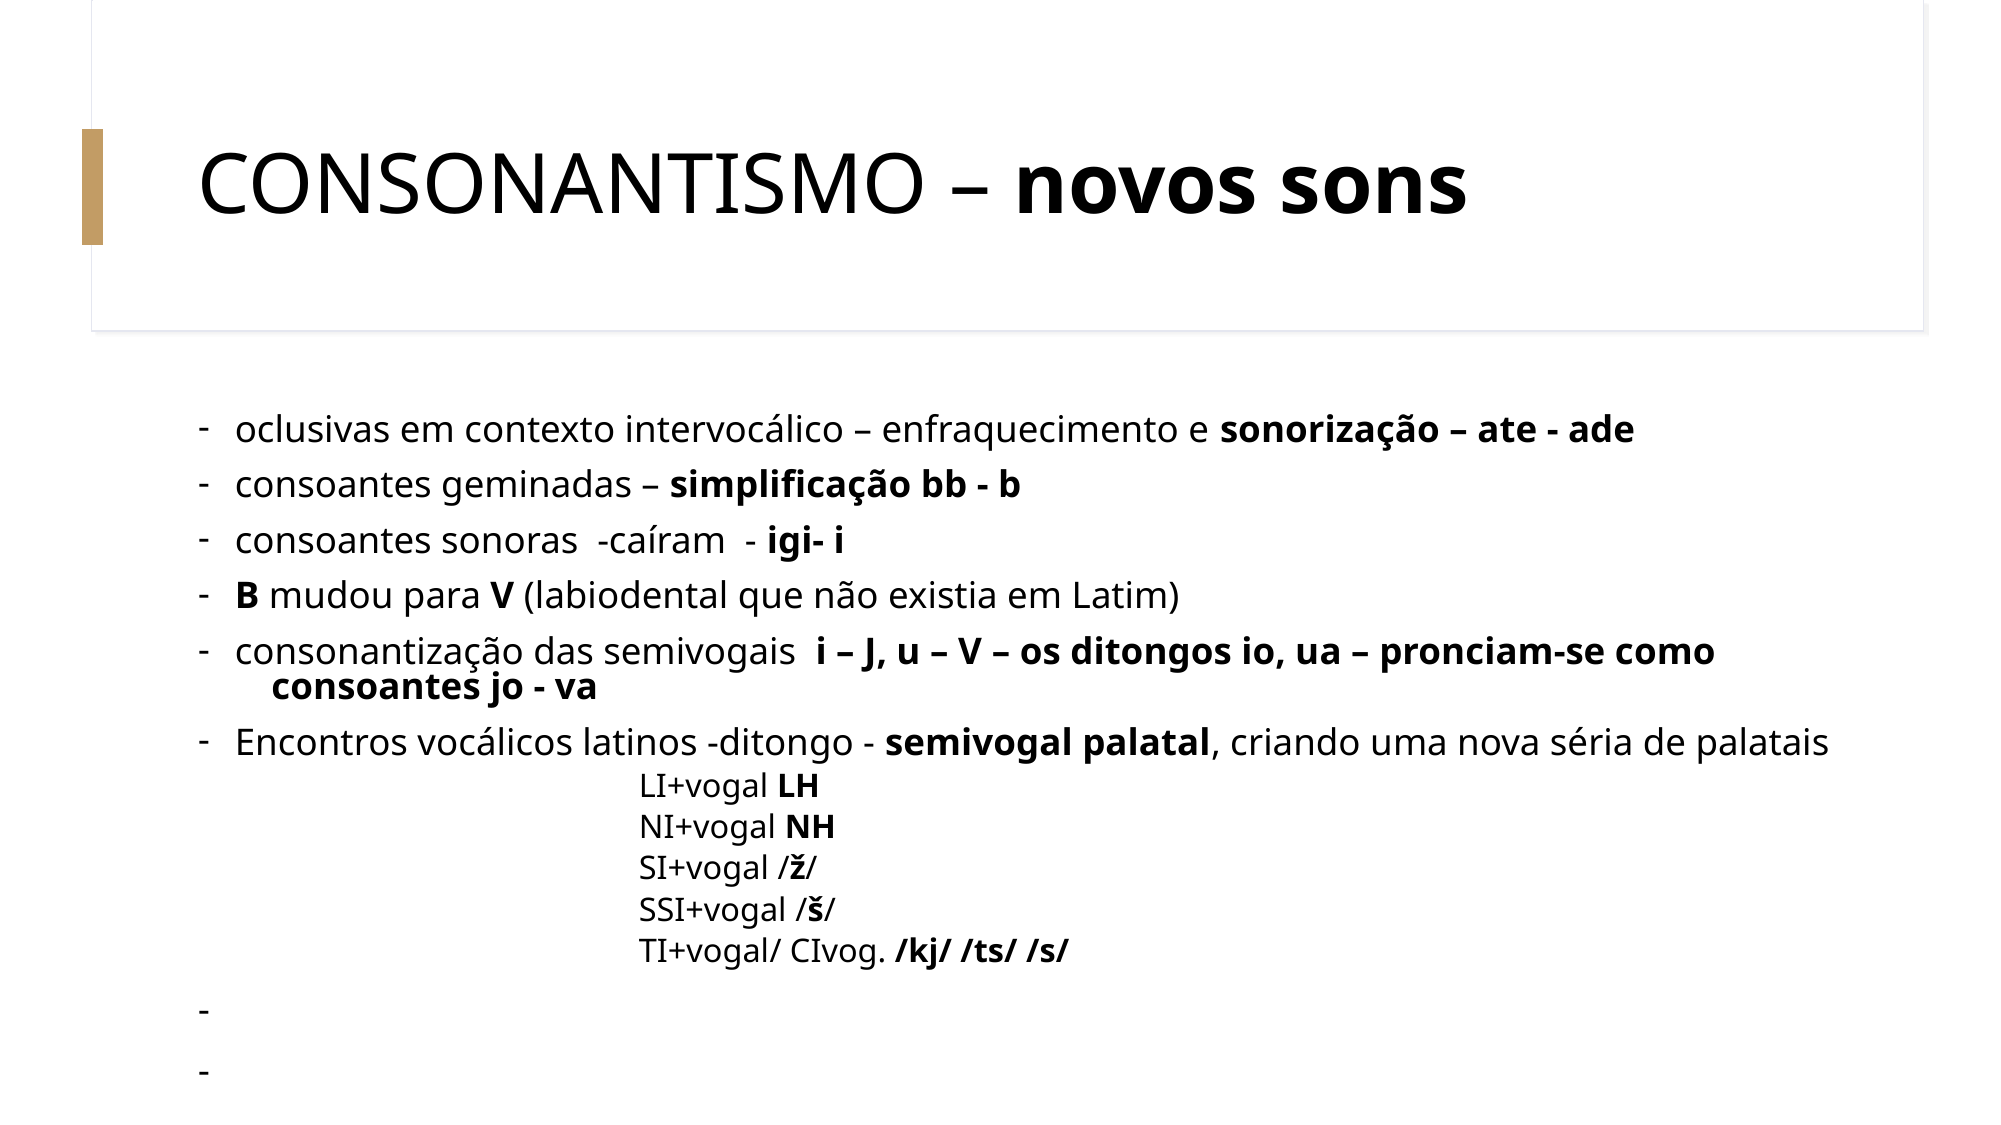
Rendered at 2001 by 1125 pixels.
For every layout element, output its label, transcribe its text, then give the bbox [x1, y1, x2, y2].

list oclusivas em contexto intervocálico – enfraquecimento e sonorização – ate - ade consoantes geminadas – simplificação bb - b consoantes sonoras -caíram - igi- i B mudou para V (labiodental que não existia em Latim) consonantização das semivogais i – J, u – V – os ditongos io, ua – pronciam-se como consoantes jo - va Encontros vocálicos latinos -ditongo - semivogal palatal, criando uma nova séria de palatais LI+vogal LH NI+vogal NH SI+vogal /ž/ SSI+vogal /š/ TI+vogal/ CIvog. /kj/ /ts/ /s/ [183, 406, 1852, 1013]
title CONSONANTISMO – novos sons [183, 90, 1852, 284]
